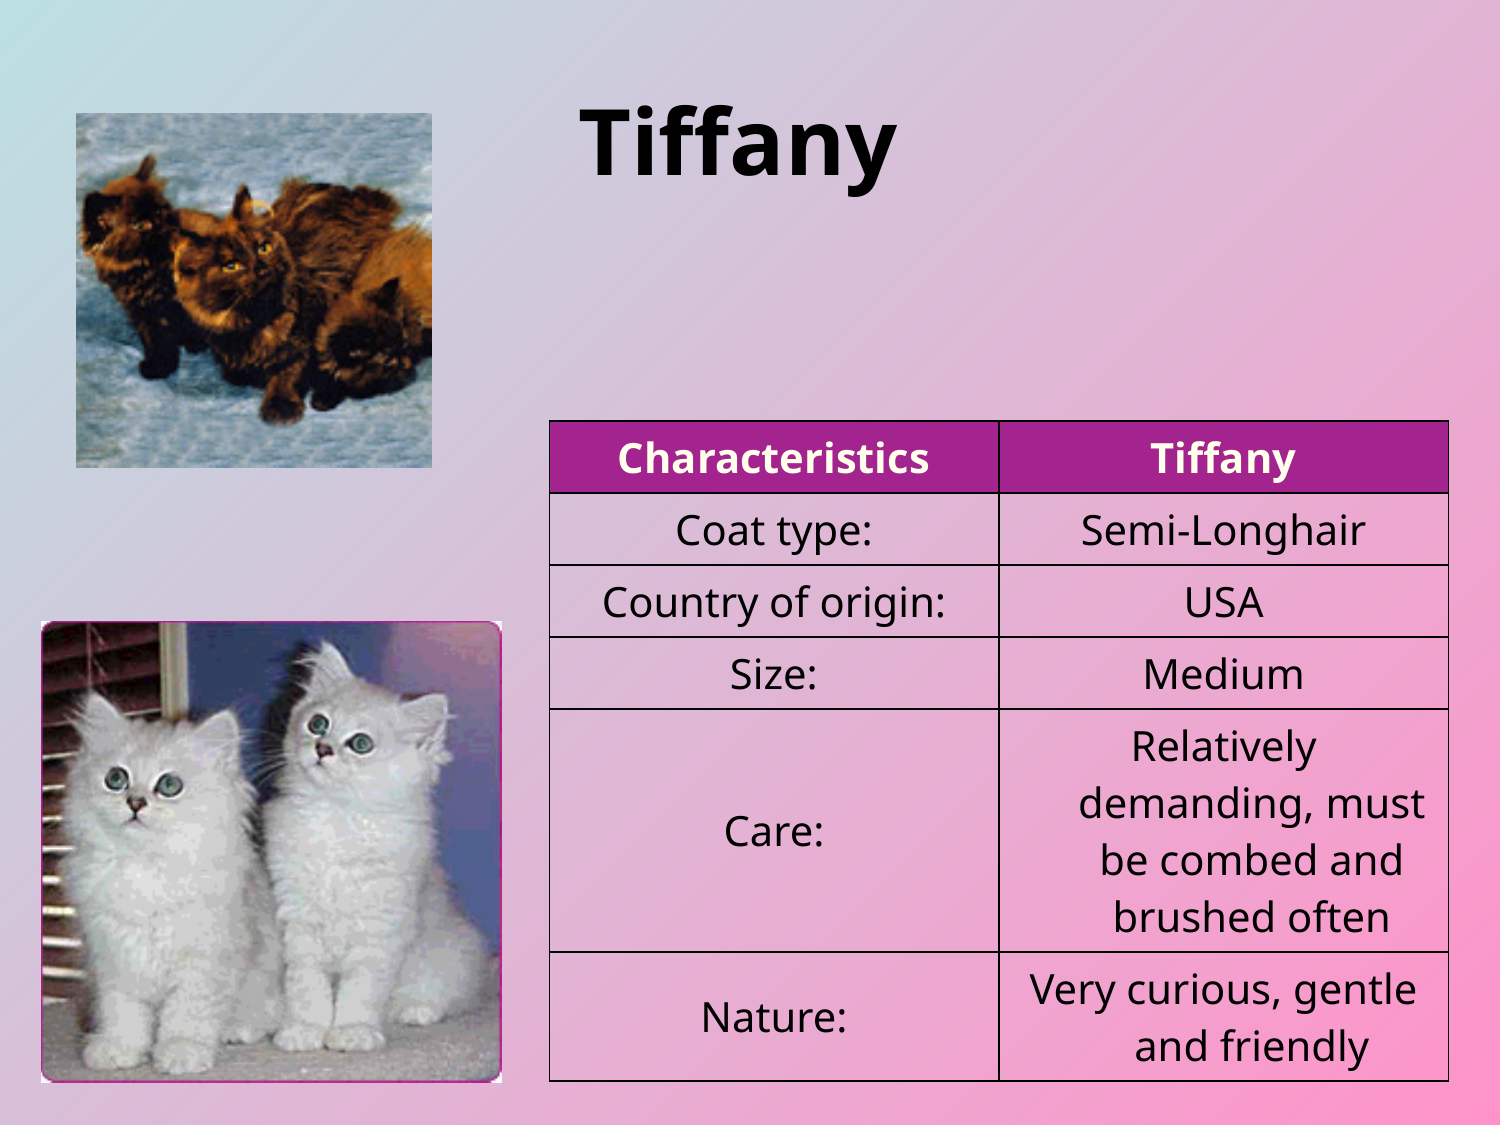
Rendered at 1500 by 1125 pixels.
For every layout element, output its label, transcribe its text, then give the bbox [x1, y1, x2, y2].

table_cell Country of origin: [550, 566, 998, 636]
table_cell USA [1000, 566, 1448, 636]
table_cell Relatively demanding, must be combed and brushed often [1000, 710, 1448, 951]
table_cell Very curious, gentle and friendly [1000, 953, 1448, 1080]
table_cell Medium [1000, 638, 1448, 708]
table_header Characteristics [550, 422, 998, 492]
picture [76, 113, 432, 468]
table_cell Care: [550, 710, 998, 951]
title Tiffany [75, 45, 1425, 233]
table_cell Nature: [550, 953, 998, 1080]
table_cell Semi-Longhair [1000, 494, 1448, 564]
table_cell Coat type: [550, 494, 998, 564]
table_cell Size: [550, 638, 998, 708]
table_header Tiffany [1000, 422, 1448, 492]
picture [41, 621, 502, 1083]
